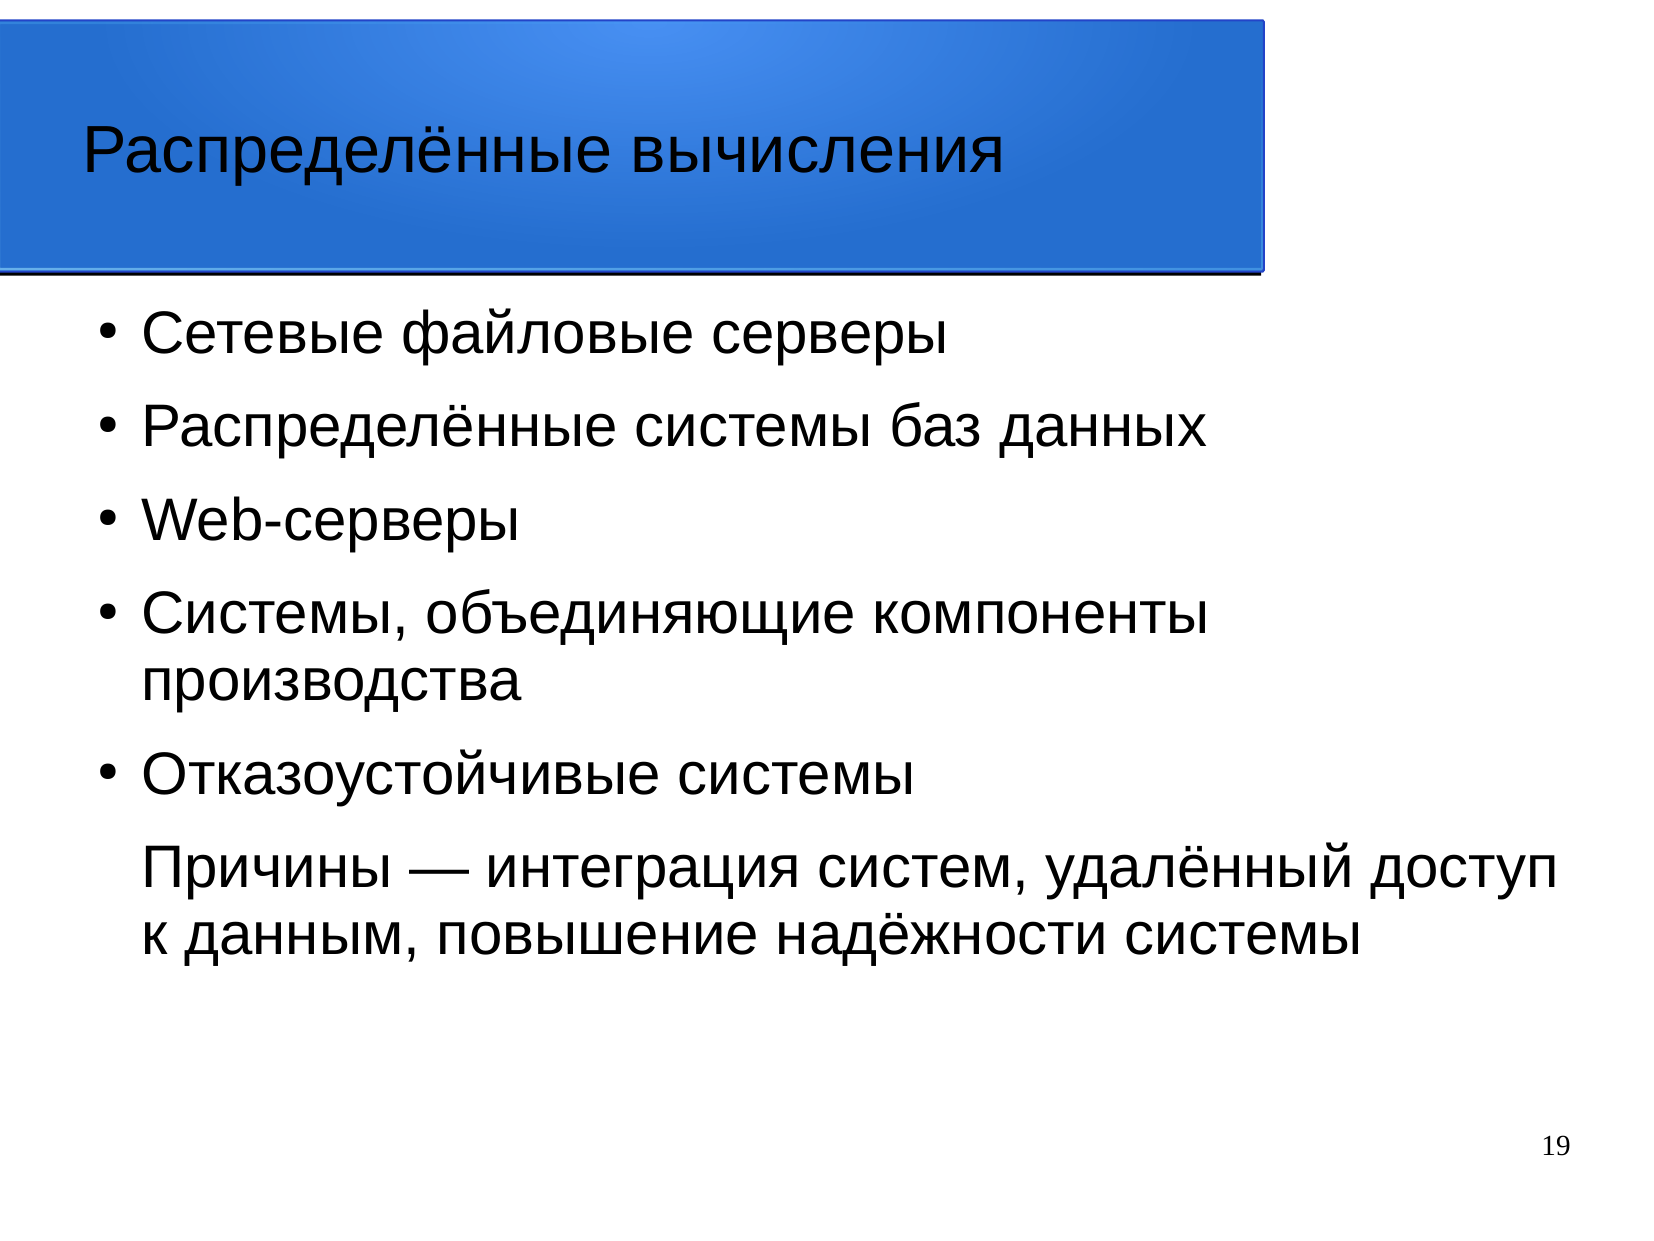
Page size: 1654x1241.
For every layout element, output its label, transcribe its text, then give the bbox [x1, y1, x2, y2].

list Сетевые файловые серверы Распределённые системы баз данных Web-серверы Системы, объединяющие компоненты производства Отказоустойчивые системы Причины — интеграция систем, удалённый доступ к данным, повышение надёжности системы [82, 299, 1571, 1019]
title Распределённые вычисления [82, 47, 1235, 252]
